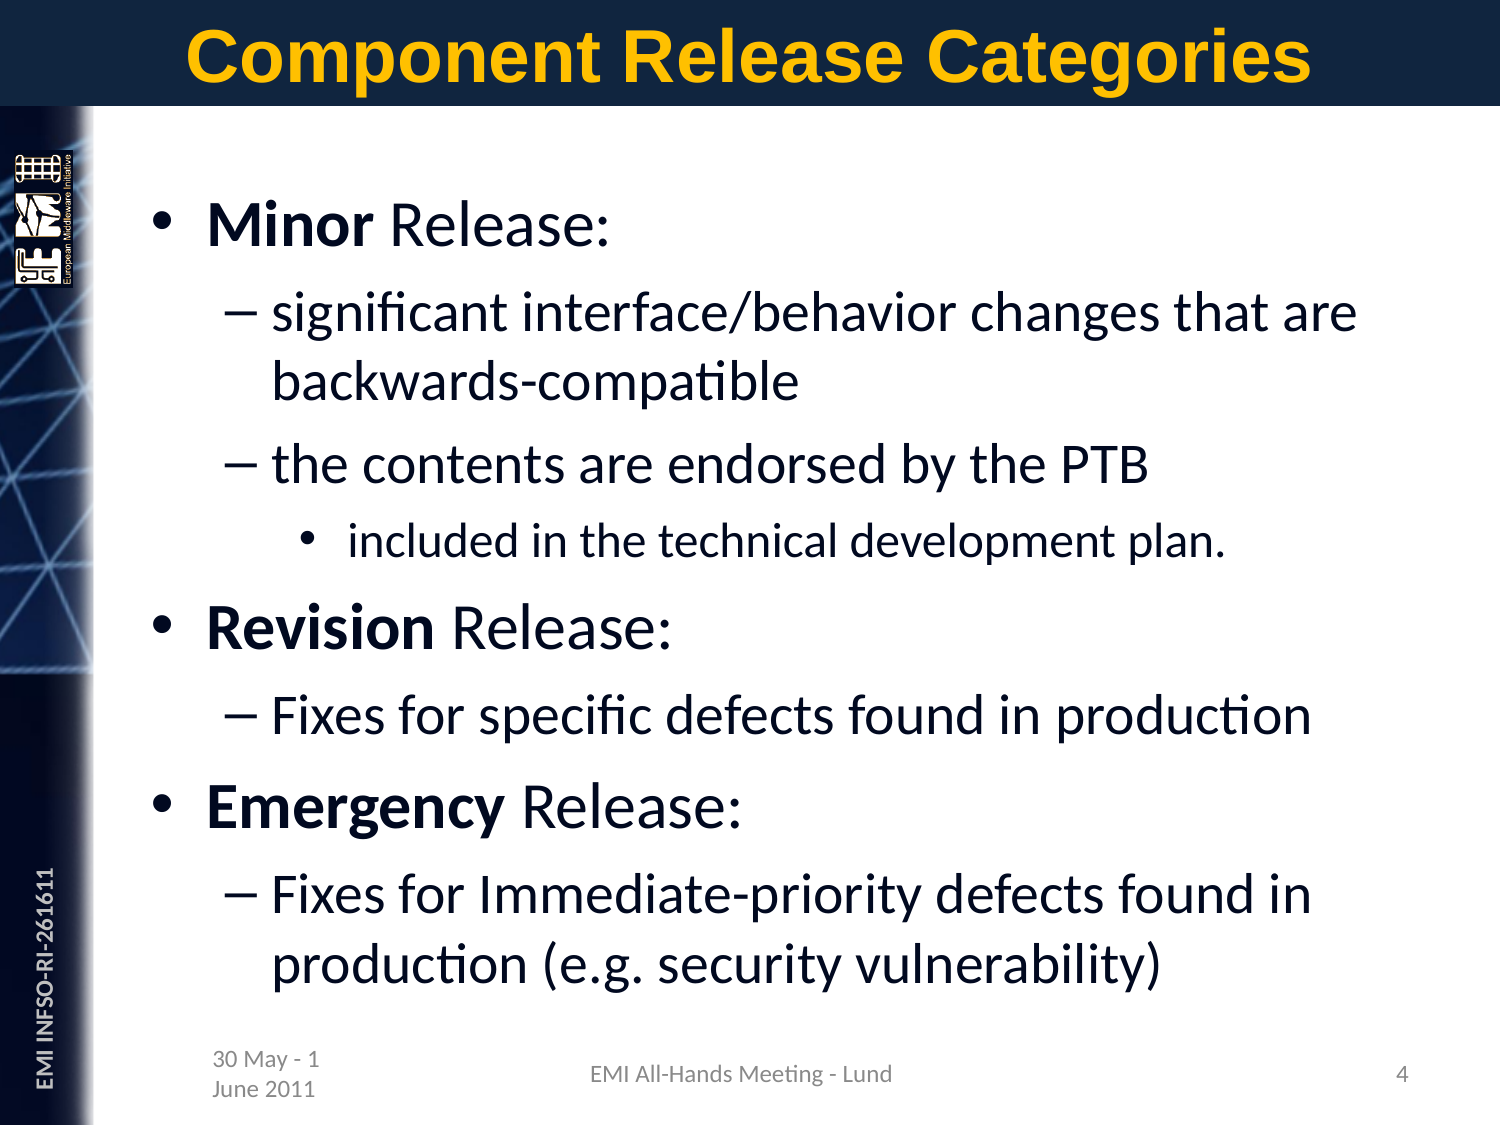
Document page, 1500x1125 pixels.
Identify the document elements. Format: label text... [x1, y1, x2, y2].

text_box EMI All-Hands Meeting - Lund [380, 1042, 1103, 1103]
list Minor Release: significant interface/behavior changes that are backwards-compatible the contents are endorsed by the PTB included in the technical development plan. Revision Release: Fixes for specific defects found in production Emergency Release: Fixes for Immediate-priority defects found in production (e.g. security vulnerability) [135, 172, 1425, 1005]
title Component Release Categories [0, 0, 1500, 106]
picture [0, 106, 105, 1125]
text_box 30 May - 1 June 2011 [197, 1042, 369, 1103]
text_box <number> [1354, 1042, 1424, 1103]
